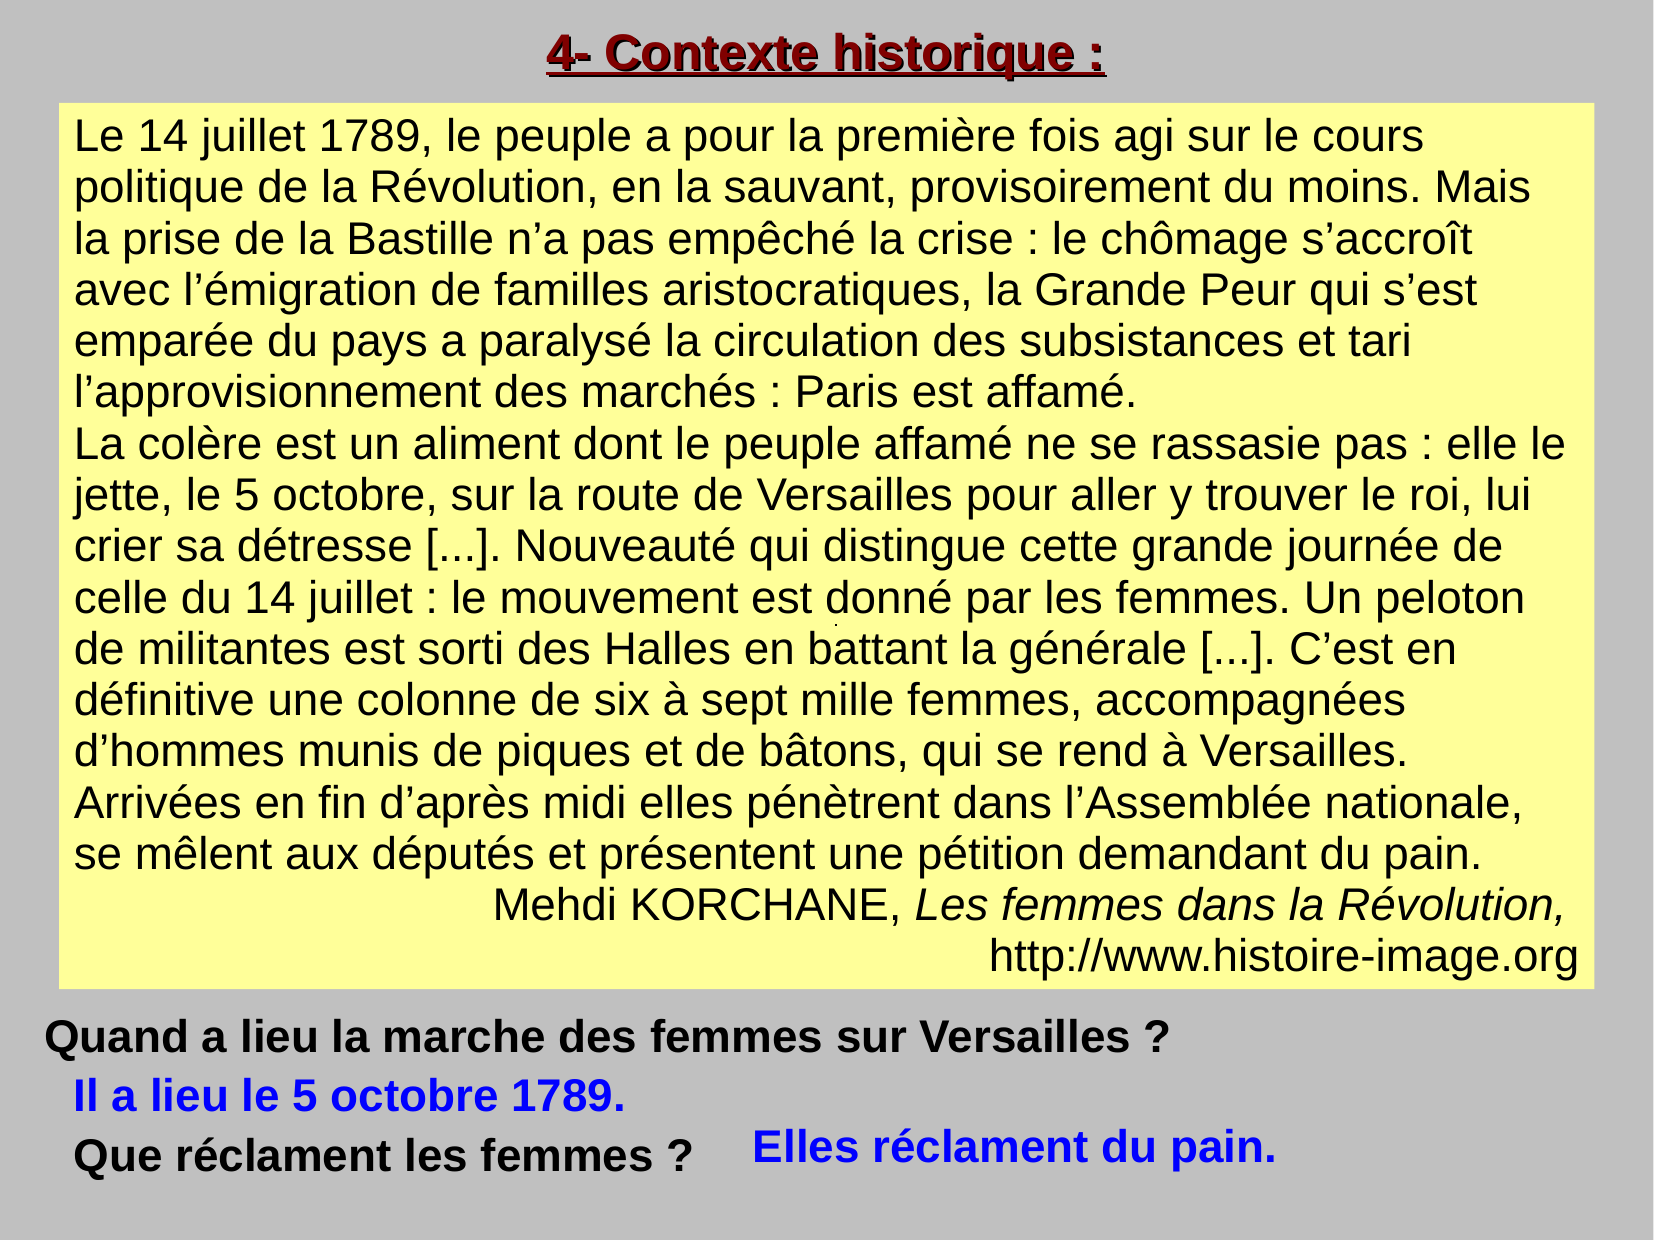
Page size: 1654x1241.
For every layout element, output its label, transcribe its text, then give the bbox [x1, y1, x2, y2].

text_box 4- Contexte historique : [531, 16, 1595, 89]
text_box Que réclament les femmes ? [59, 1122, 1388, 1190]
text_box Quand a lieu la marche des femmes sur Versailles ? [29, 1003, 1359, 1072]
text_box Il a lieu le 5 octobre 1789. [59, 1062, 975, 1122]
text_box Le 14 juillet 1789, le peuple a pour la première fois agi sur le cours politique de la Révolution, en la sauvant, provisoirement du moins. Mais la prise de la Bastille n’a pas empêché la crise : le chômage s’accroît avec l’émigration de familles aristocratiques, la Grande Peur qui s’est emparée du pays a paralysé la circulation des subsistances et tari l’approvisionnement des marchés : Paris est affamé. La colère est un aliment dont le peuple affamé ne se rassasie pas : elle le jette, le 5 octobre, sur la route de Versailles pour aller y trouver le roi, lui crier sa détresse [...]. Nouveauté qui distingue cette grande journée de celle du 14 juillet : le mouvement est donné par les femmes. Un peloton de militantes est sorti des Halles en battant la générale [...]. C’est en définitive une colonne de six à sept mille femmes, accompagnées d’hommes munis de piques et de bâtons, qui se rend à Versailles. Arrivées en fin d’après midi elles pénètrent dans l’Assemblée nationale, se mêlent aux députés et présentent une pétition demandant du pain. Mehdi KORCHANE, Les femmes dans la Révolution, http://www.histoire-image.org [59, 102, 1595, 986]
text_box Elles réclament du pain. [738, 1114, 1477, 1182]
